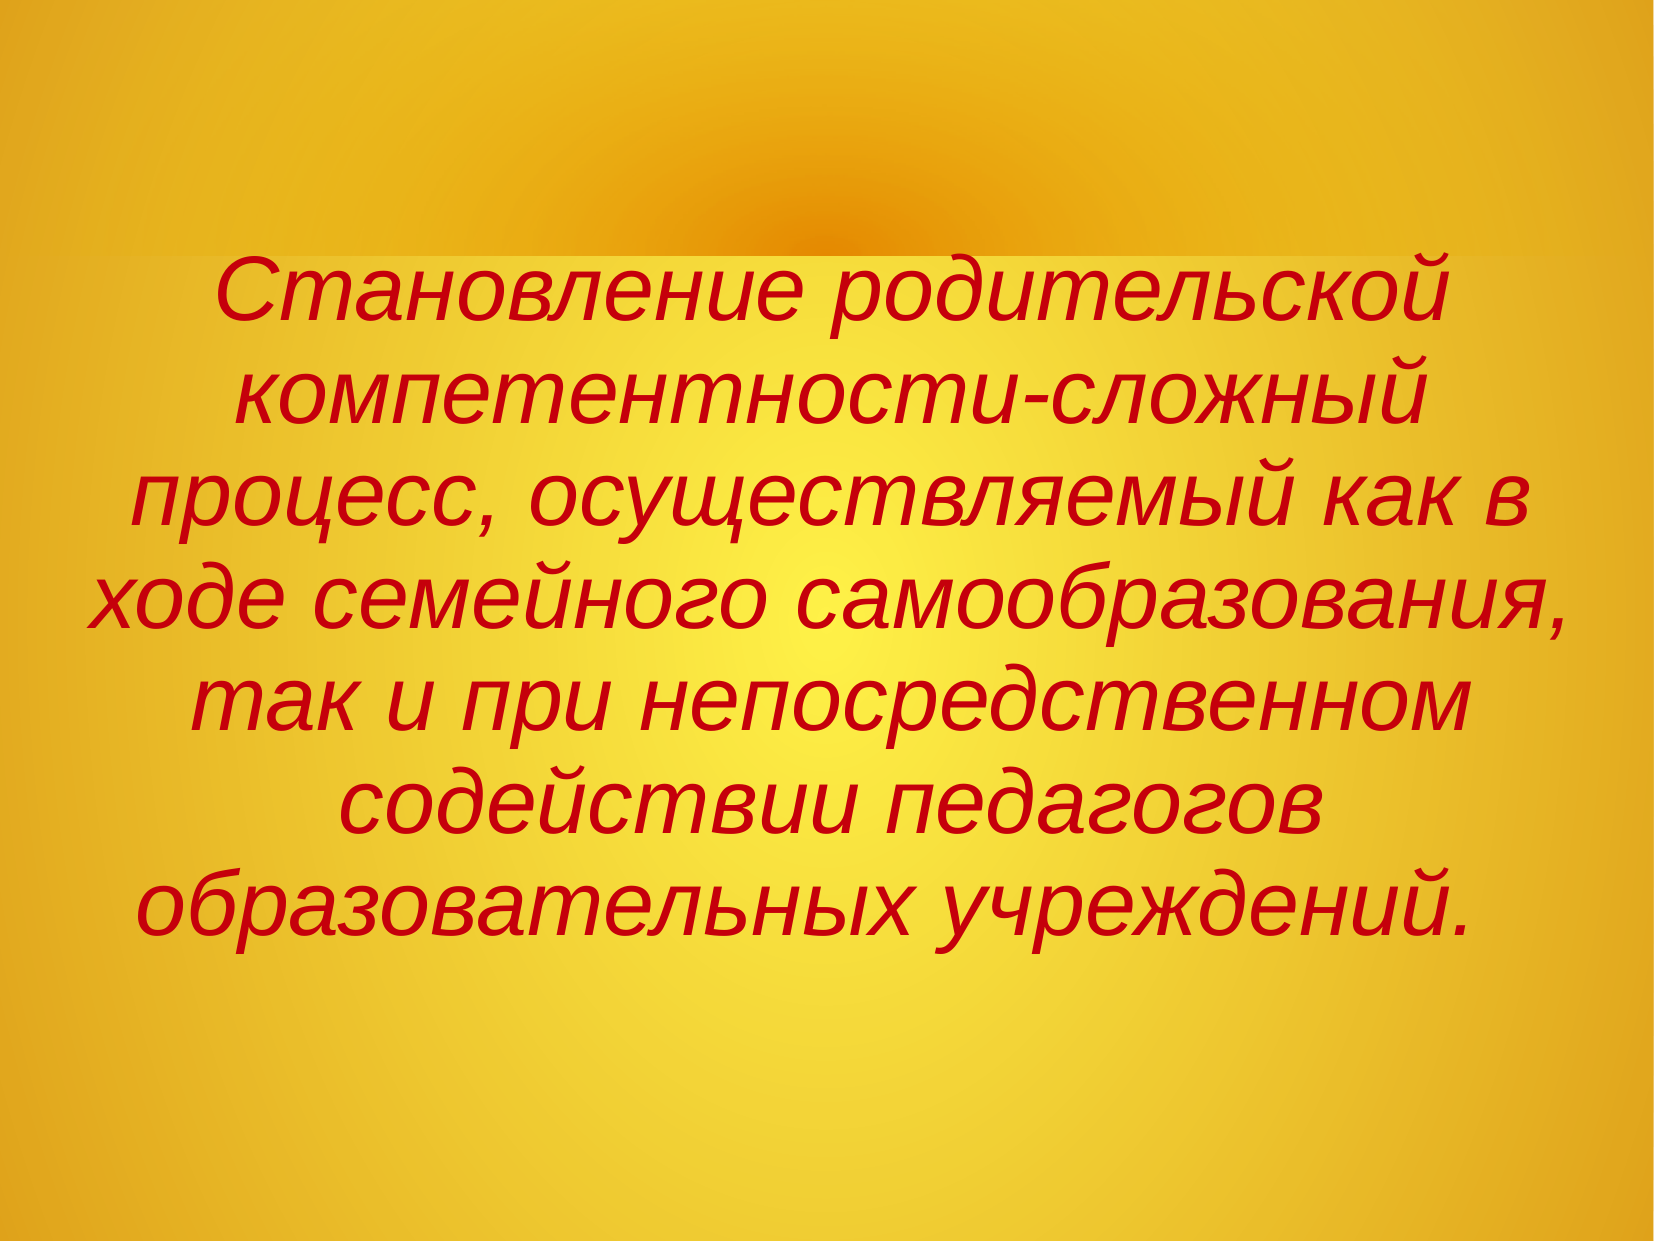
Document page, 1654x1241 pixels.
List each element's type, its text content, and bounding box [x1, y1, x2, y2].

subtitle Становление родительской компетентности-сложный процесс, осуществляемый как в ходе семейного самообразования, так и при непосредственном содействии педагогов образовательных учреждений. [47, 23, 1619, 1170]
